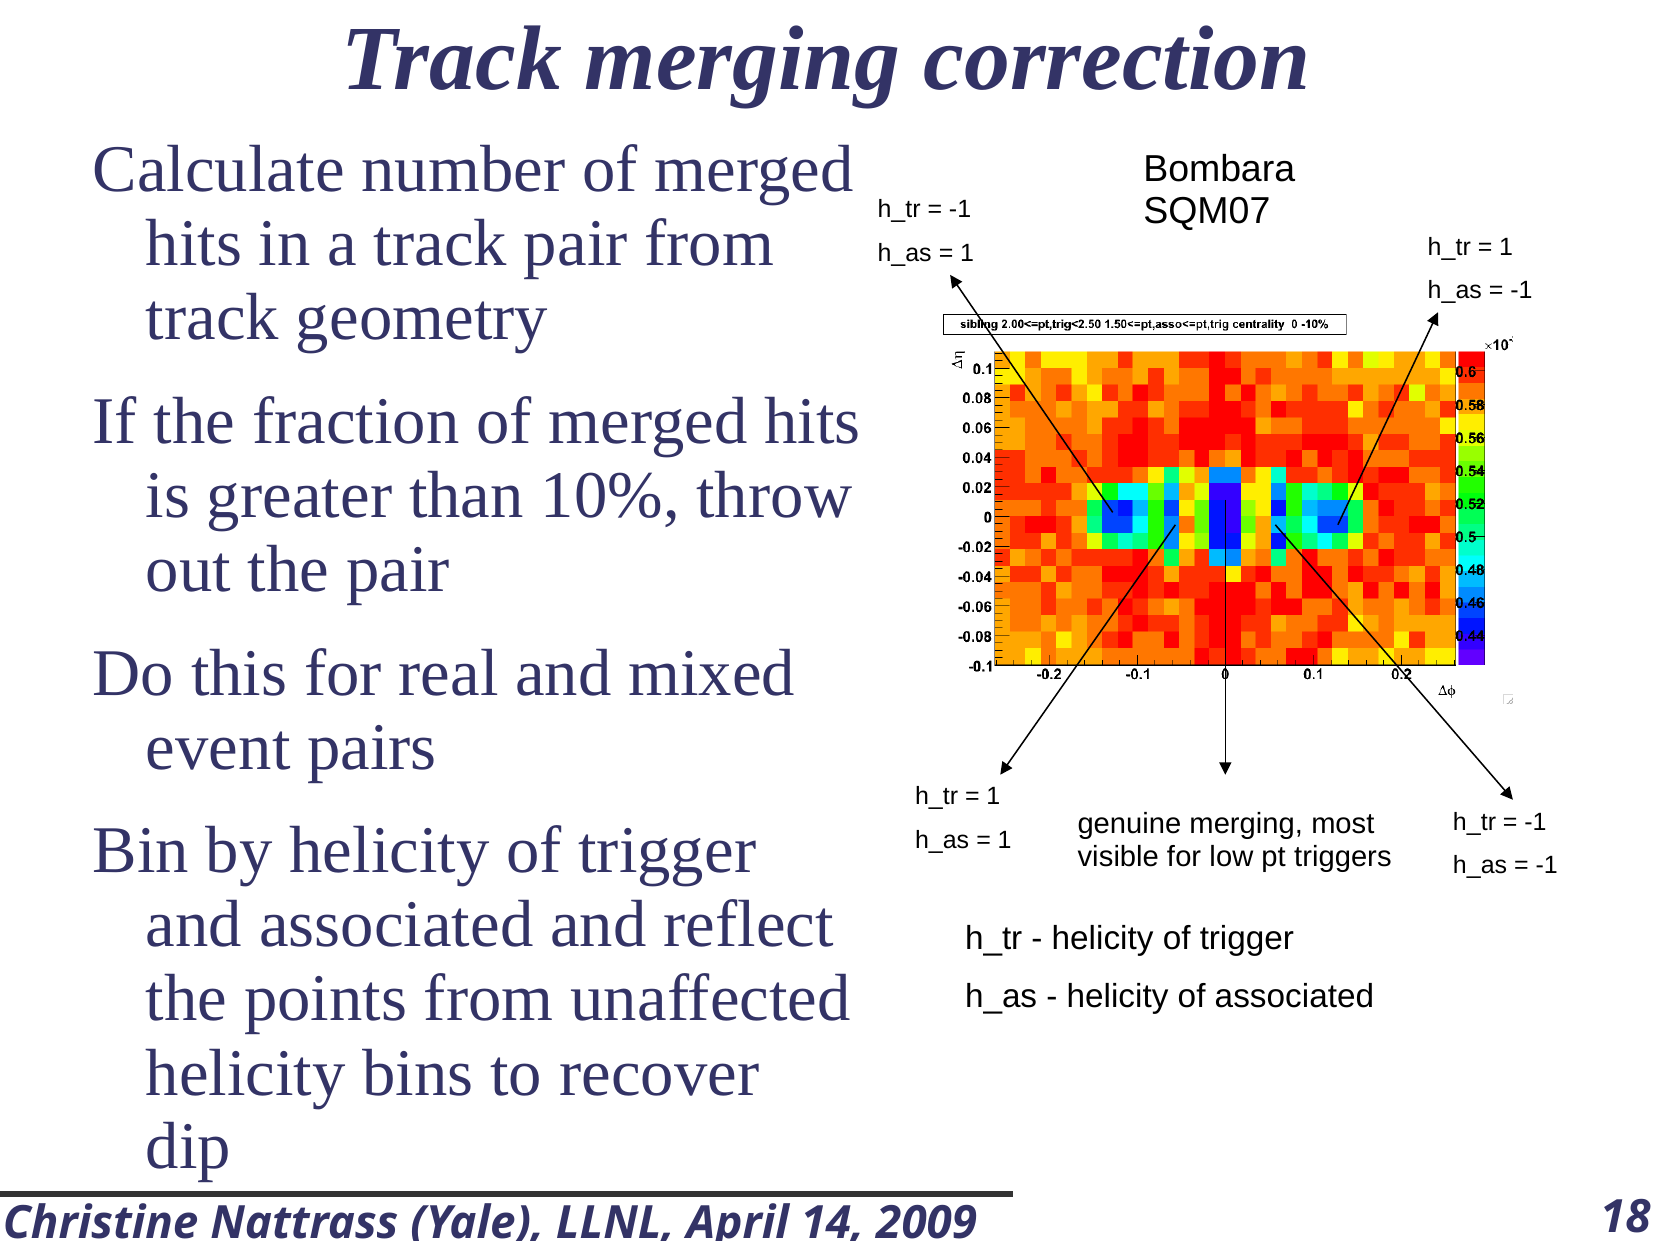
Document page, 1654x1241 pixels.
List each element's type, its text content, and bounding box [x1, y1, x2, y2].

title Track merging correction [82, 0, 1571, 163]
text_box genuine merging, most visible for low pt triggers [1062, 799, 1413, 881]
text_box h_tr - helicity of trigger h_as - helicity of associated [950, 912, 1551, 1023]
text_box Bombara SQM07 [1128, 140, 1354, 240]
text_box h_tr = -1 h_as = 1 [862, 187, 1051, 275]
list Calculate number of merged hits in a track pair from track geometry If the fraction of merged hits is greater than 10%, throw out the pair Do this for real and mixed event pairs Bin by helicity of trigger and associated and reflect the points from unaffected helicity bins to recover dip [75, 132, 863, 1184]
text_box h_tr = -1 h_as = -1 [1438, 799, 1573, 887]
text_box h_tr = 1 h_as = -1 [1413, 224, 1548, 312]
text_box h_tr = 1 h_as = 1 [900, 774, 1027, 862]
picture [937, 312, 1513, 704]
